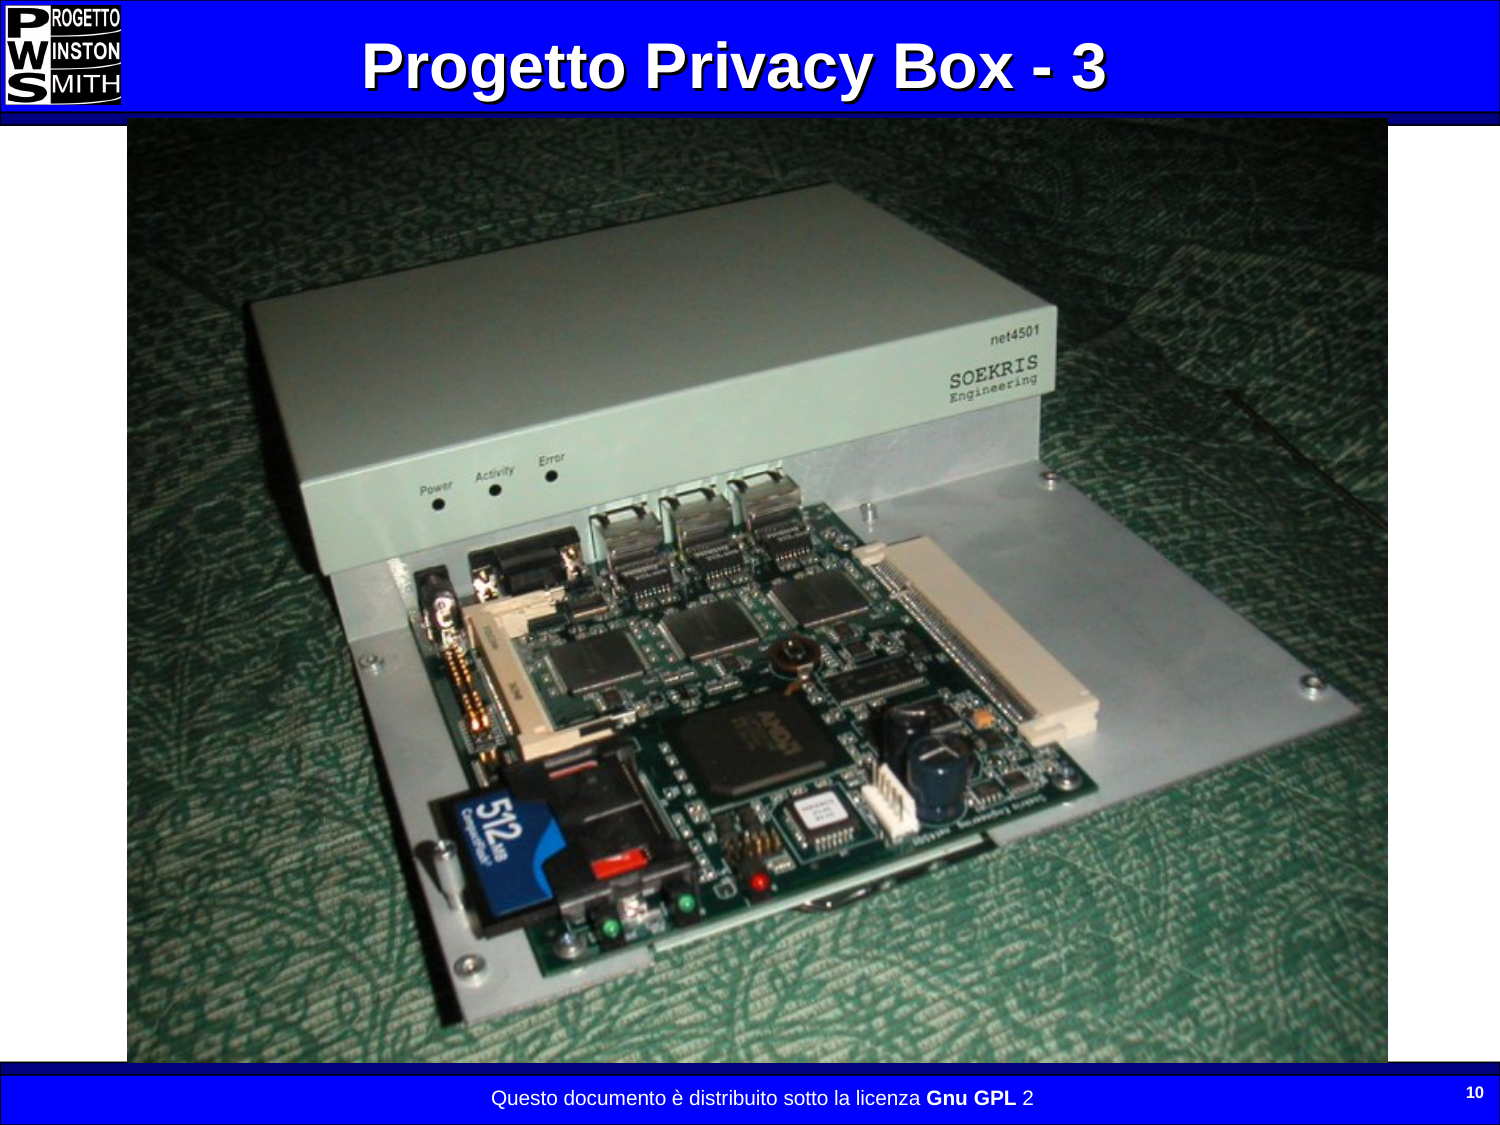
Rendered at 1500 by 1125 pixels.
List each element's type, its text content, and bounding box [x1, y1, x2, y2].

picture [127, 118, 1388, 1063]
picture [5, 5, 121, 105]
text_box Progetto Privacy Box - 3 [177, 18, 1293, 110]
